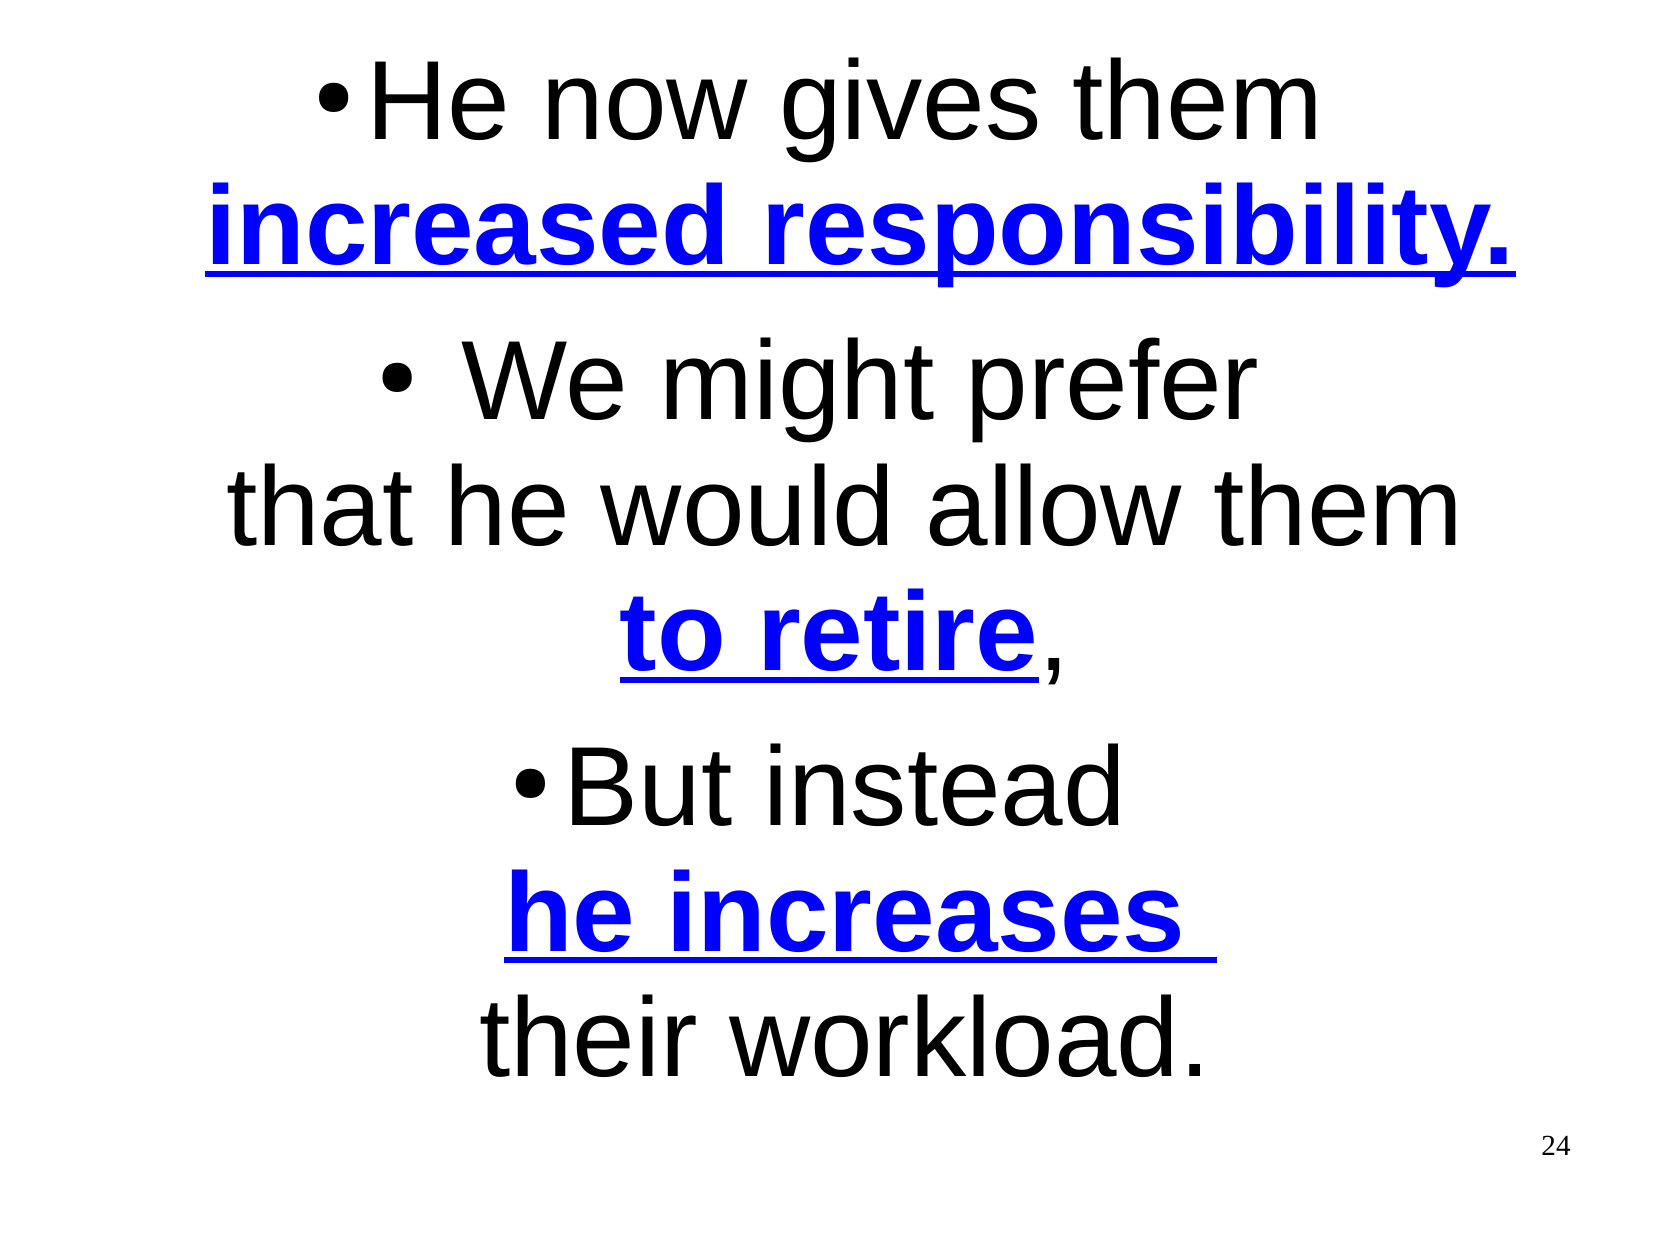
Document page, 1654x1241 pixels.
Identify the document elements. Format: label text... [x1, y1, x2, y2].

list He now gives them increased responsibility. We might prefer that he would allow them to retire, But instead he increases their workload. [37, 37, 1613, 1201]
